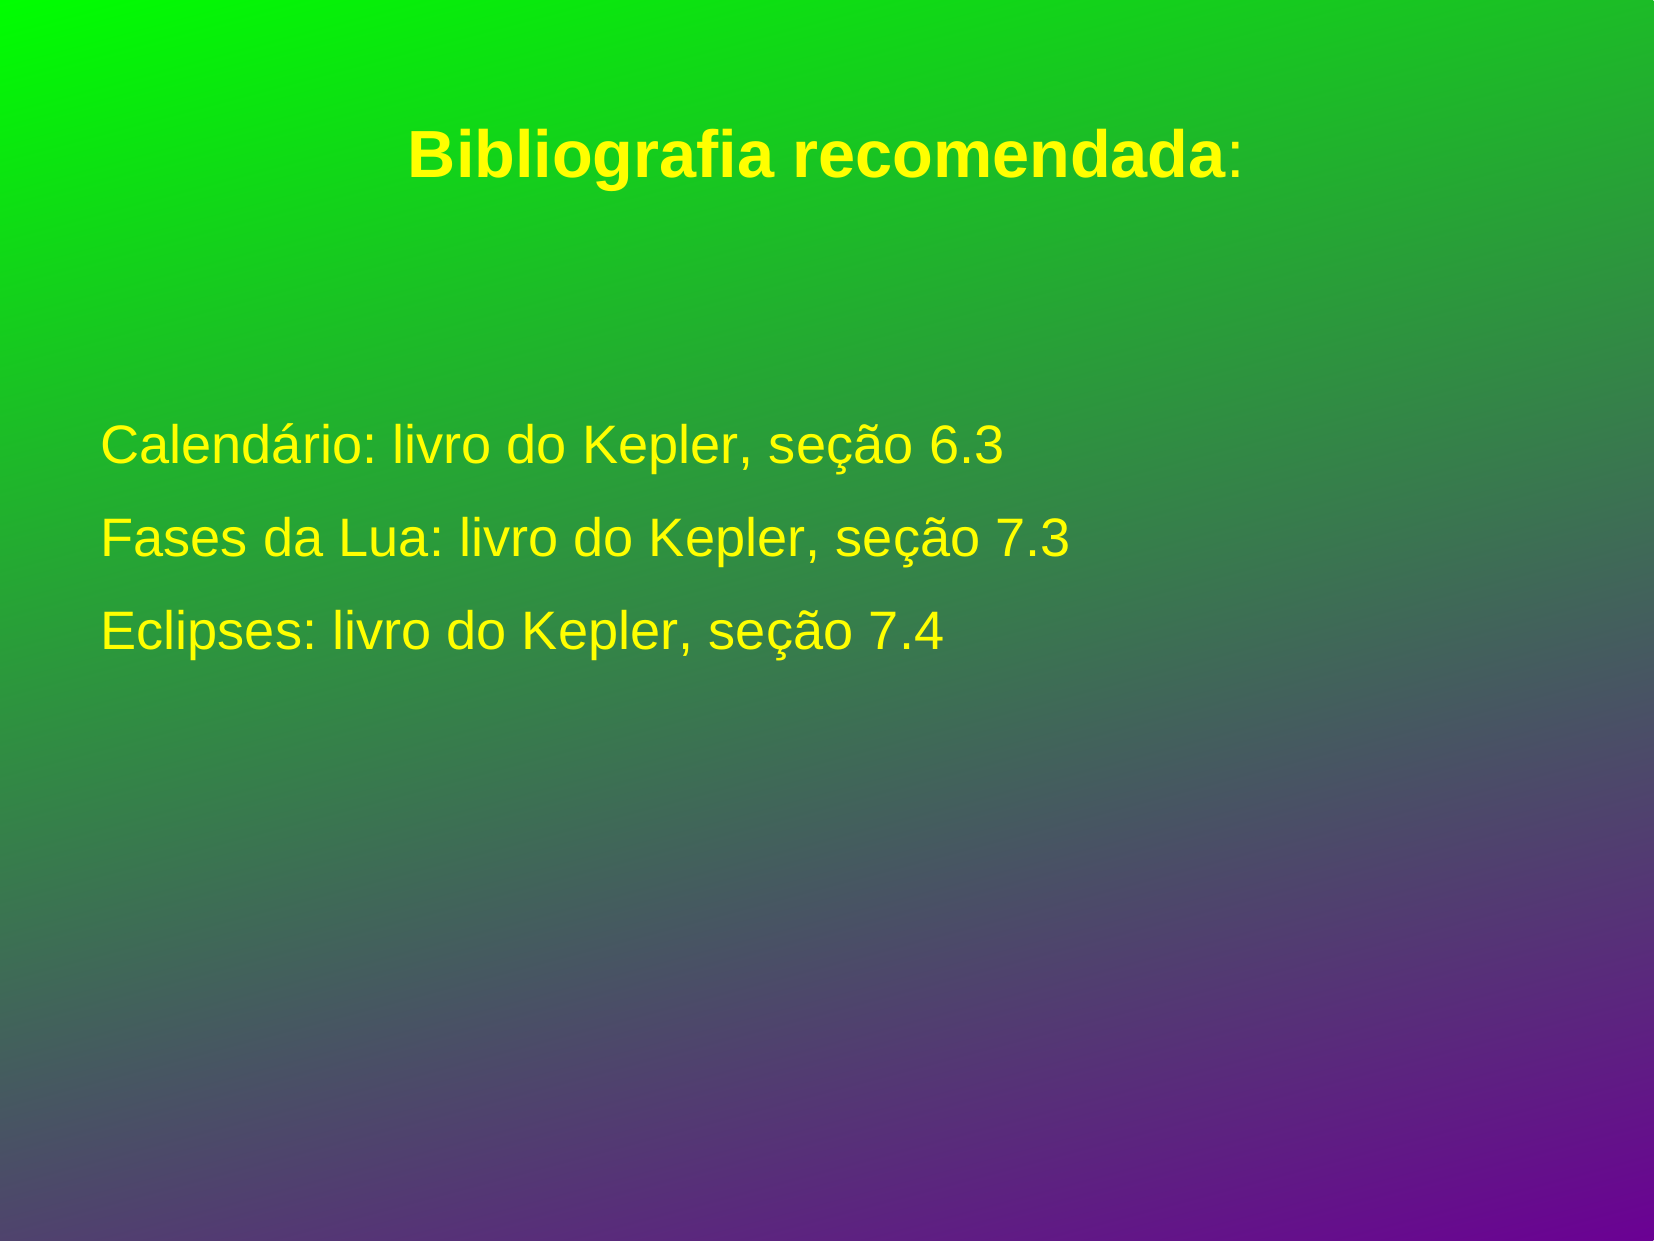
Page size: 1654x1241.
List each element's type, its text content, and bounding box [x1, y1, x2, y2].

list Calendário: livro do Kepler, seção 6.3 Fases da Lua: livro do Kepler, seção 7.3 Eclipses: livro do Kepler, seção 7.4 [82, 412, 1571, 1109]
title Bibliografia recomendada: [82, 49, 1571, 257]
